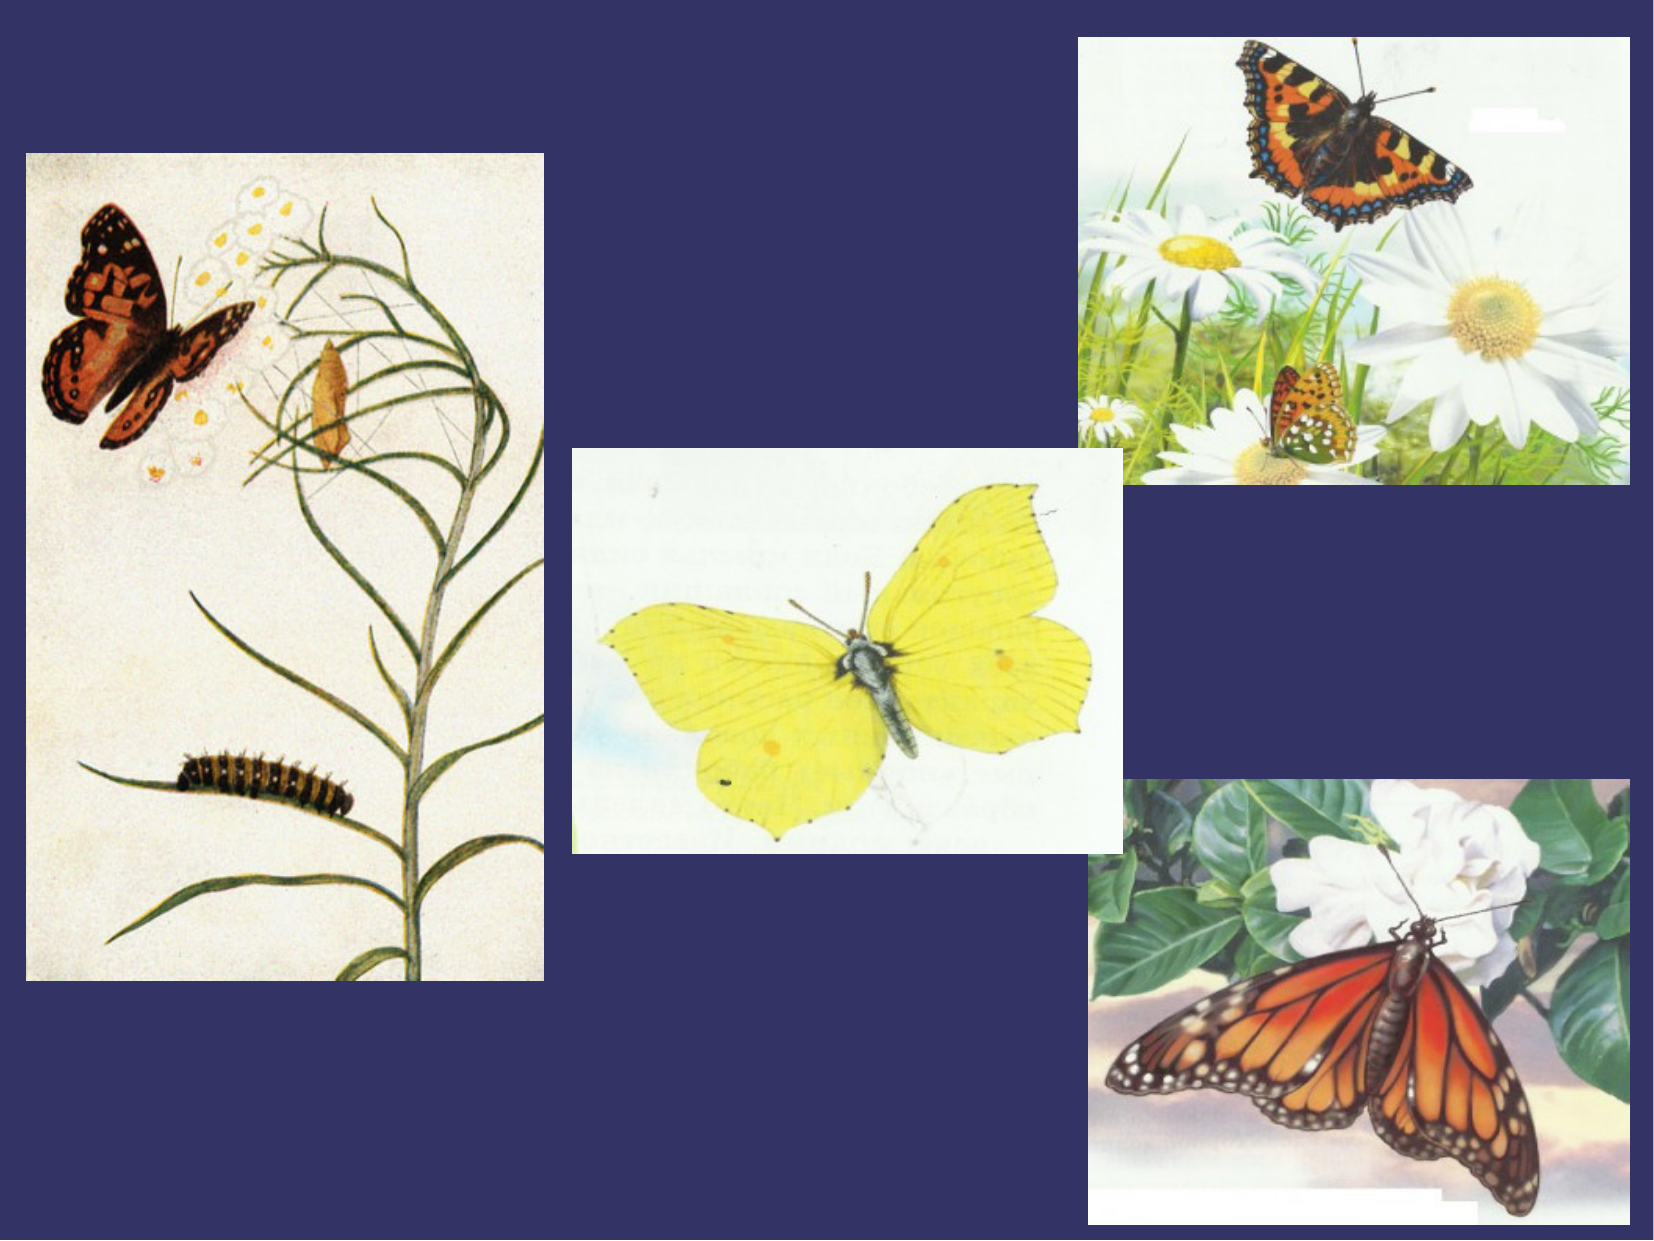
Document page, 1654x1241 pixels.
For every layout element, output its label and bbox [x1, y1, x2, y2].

picture [572, 37, 1630, 1225]
picture [26, 153, 544, 981]
